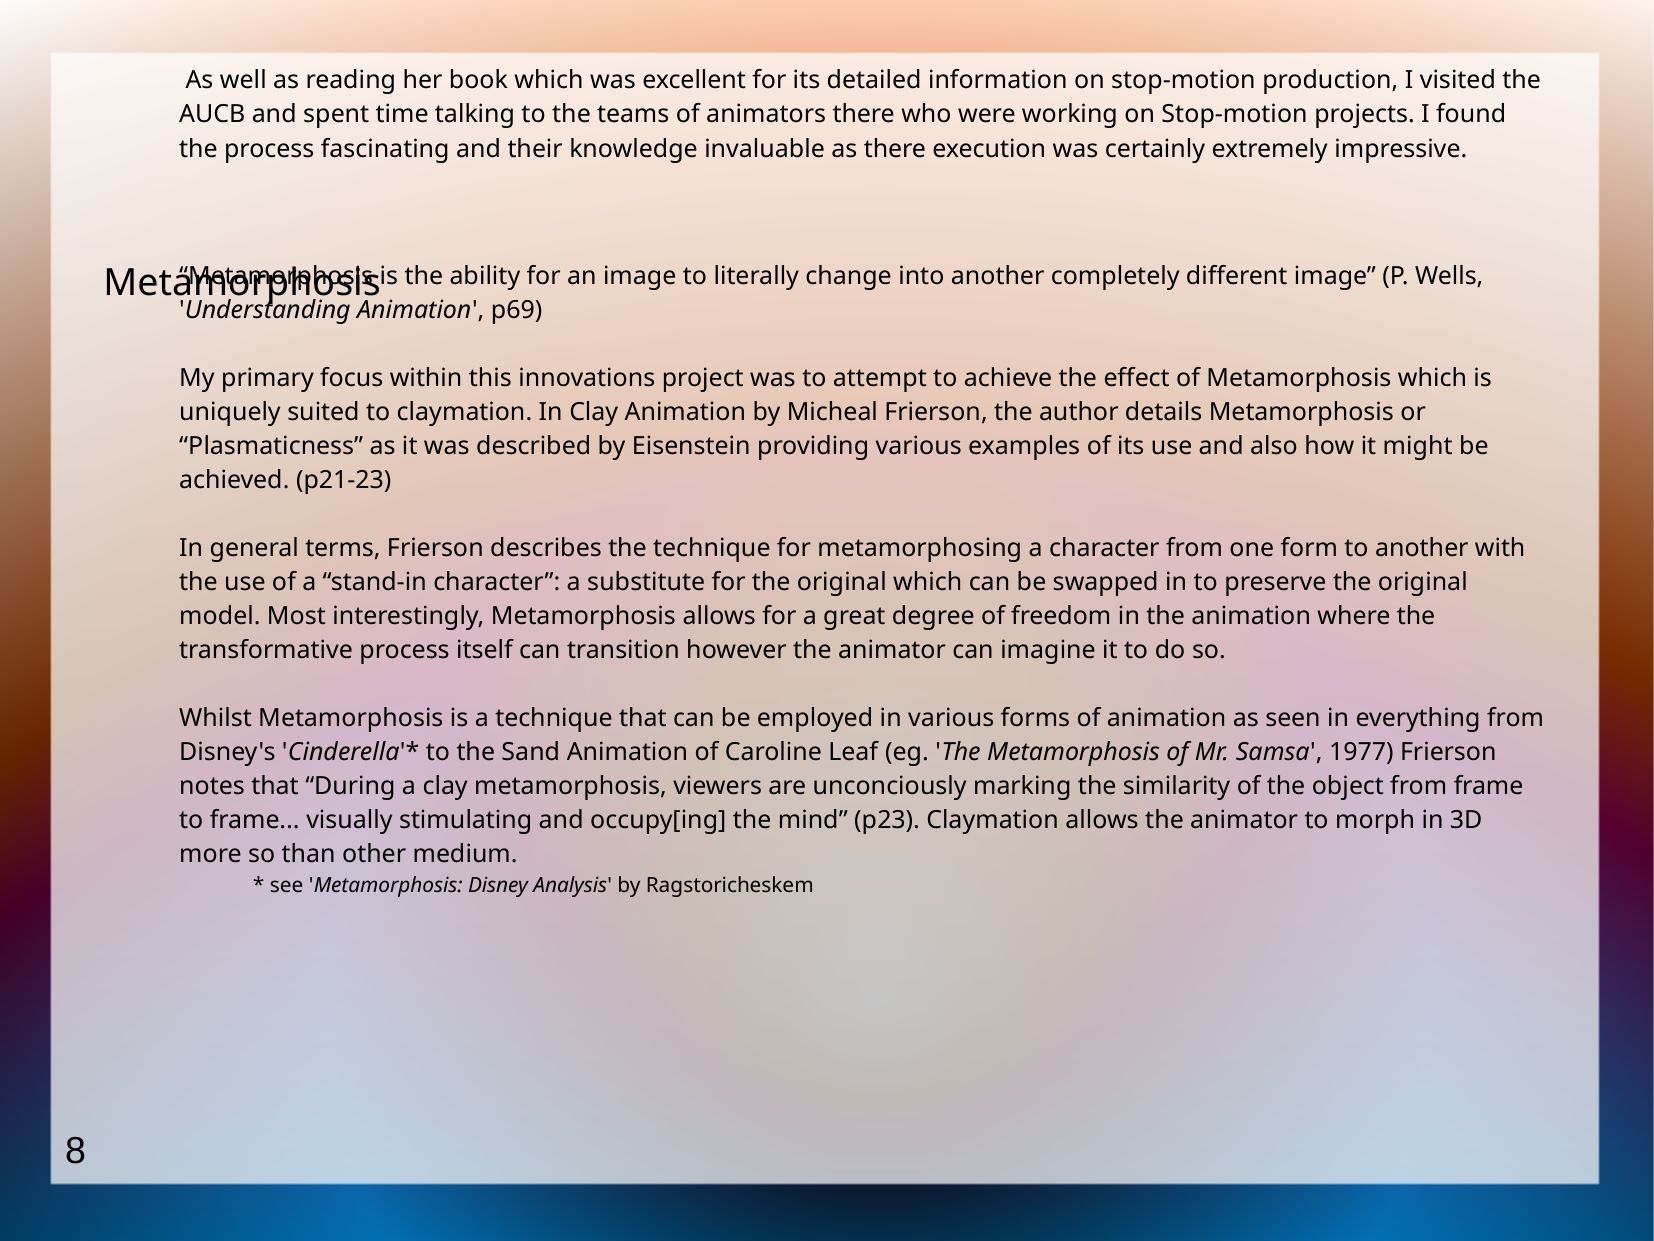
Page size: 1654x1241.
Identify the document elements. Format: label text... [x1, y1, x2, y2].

text_box Metamorphosis [88, 248, 164, 324]
picture [0, 0, 1654, 1241]
text_box <number> [50, 1122, 709, 1193]
text_box As well as reading her book which was excellent for its detailed information on stop-motion production, I visited the AUCB and spent time talking to the teams of animators there who were working on Stop-motion projects. I found the process fascinating and their knowledge invaluable as there execution was certainly extremely impressive. “Metamorphosis is the ability for an image to literally change into another completely different image” (P. Wells, 'Understanding Animation', p69) My primary focus within this innovations project was to attempt to achieve the effect of Metamorphosis which is uniquely suited to claymation. In Clay Animation by Micheal Frierson, the author details Metamorphosis or “Plasmaticness” as it was described by Eisenstein providing various examples of its use and also how it might be achieved. (p21-23) In general terms, Frierson describes the technique for metamorphosing a character from one form to another with the use of a “stand-in character”: a substitute for the original which can be swapped in to preserve the original model. Most interestingly, Metamorphosis allows for a great degree of freedom in the animation where the transformative process itself can transition however the animator can imagine it to do so. Whilst Metamorphosis is a technique that can be employed in various forms of animation as seen in everything from Disney's 'Cinderella'* to the Sand Animation of Caroline Leaf (eg. 'The Metamorphosis of Mr. Samsa', 1977) Frierson notes that “During a clay metamorphosis, viewers are unconciously marking the similarity of the object from frame to frame... visually stimulating and occupy[ing] the mind” (p23). Claymation allows the animator to morph in 3D more so than other medium. * see 'Metamorphosis: Disney Analysis' by Ragstoricheskem [164, 54, 1565, 1241]
